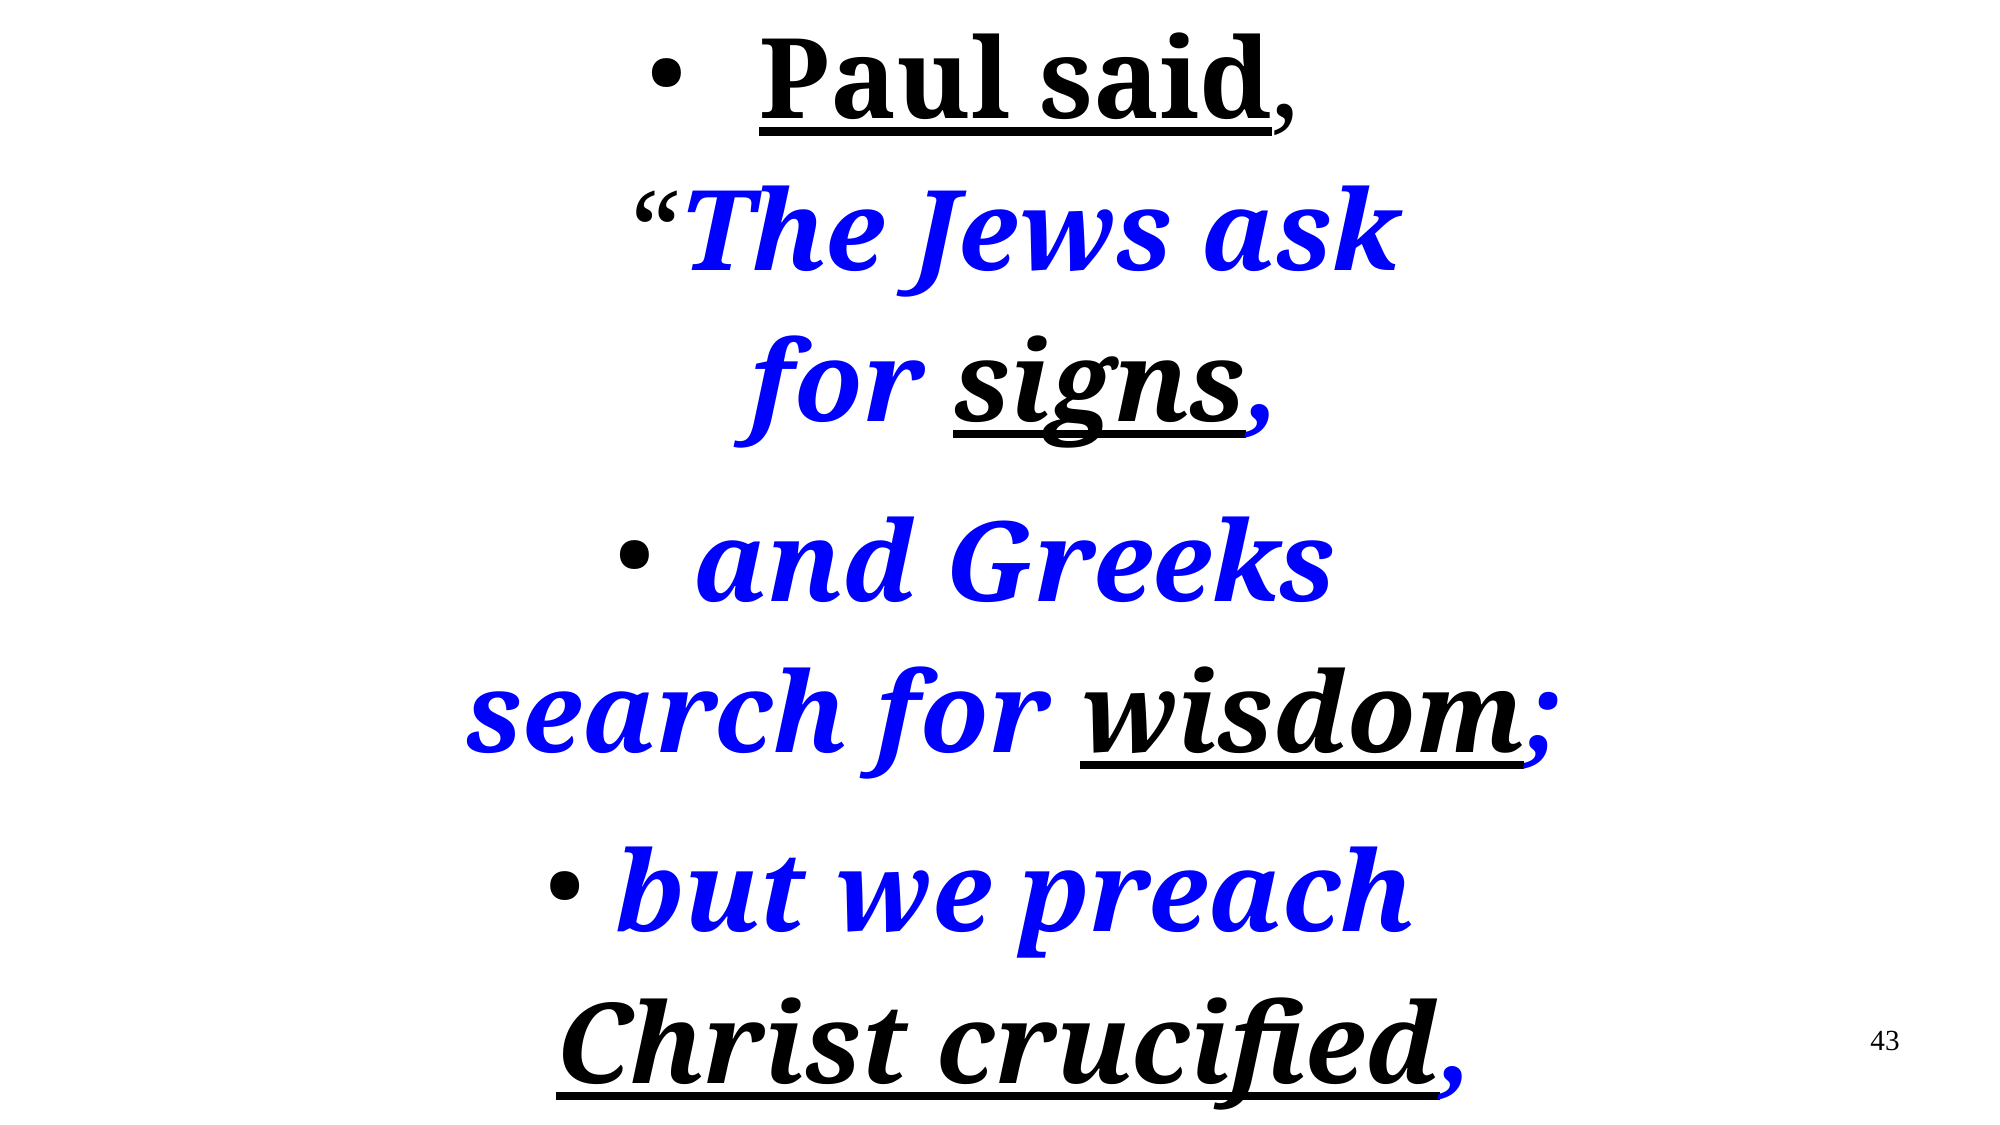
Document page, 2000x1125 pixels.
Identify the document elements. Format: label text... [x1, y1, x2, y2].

list Paul said, “The Jews ask for signs, and Greeks search for wisdom; but we preach Christ crucified, [0, 0, 1996, 1123]
